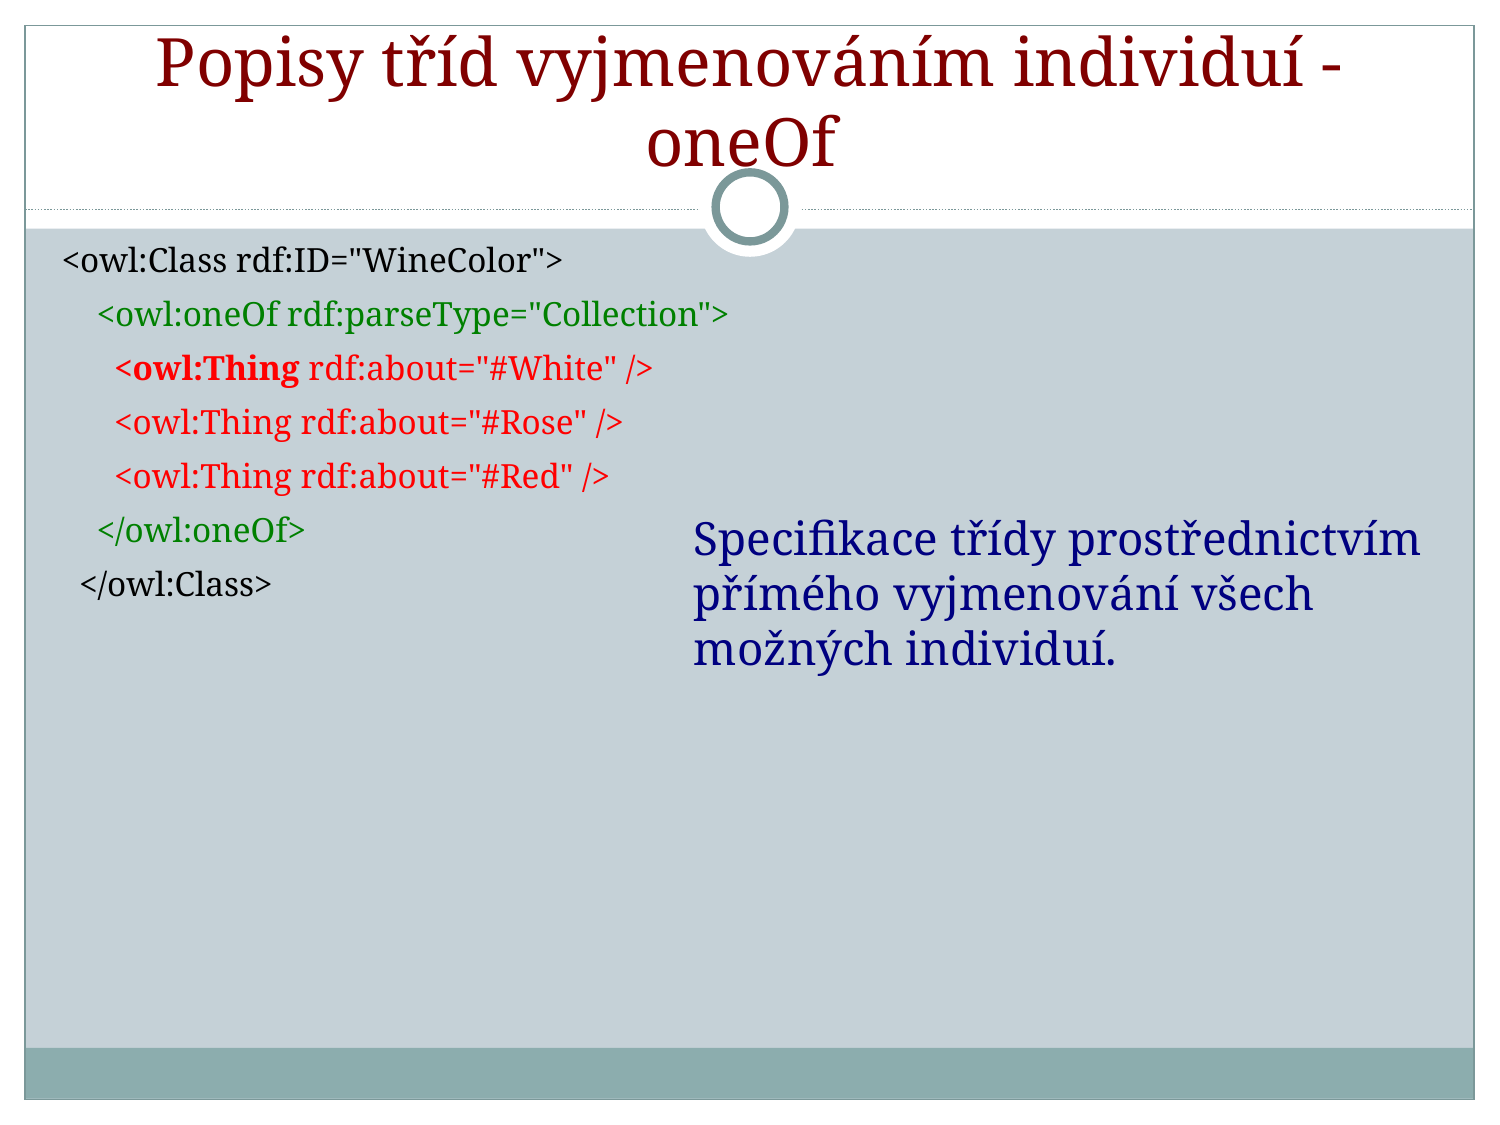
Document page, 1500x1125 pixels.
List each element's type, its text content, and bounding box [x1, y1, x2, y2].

list <owl:Class rdf:ID="WineColor"> <owl:oneOf rdf:parseType="Collection"> <owl:Thing rdf:about="#White" /> <owl:Thing rdf:about="#Rose" /> <owl:Thing rdf:about="#Red" /> </owl:oneOf> </owl:Class> [46, 231, 1447, 987]
text_box Specifikace třídy prostřednictvím přímého vyjmenování všech možných individuí. [679, 501, 1447, 682]
title Popisy tříd vyjmenováním individuí - oneOf [49, 37, 1450, 163]
